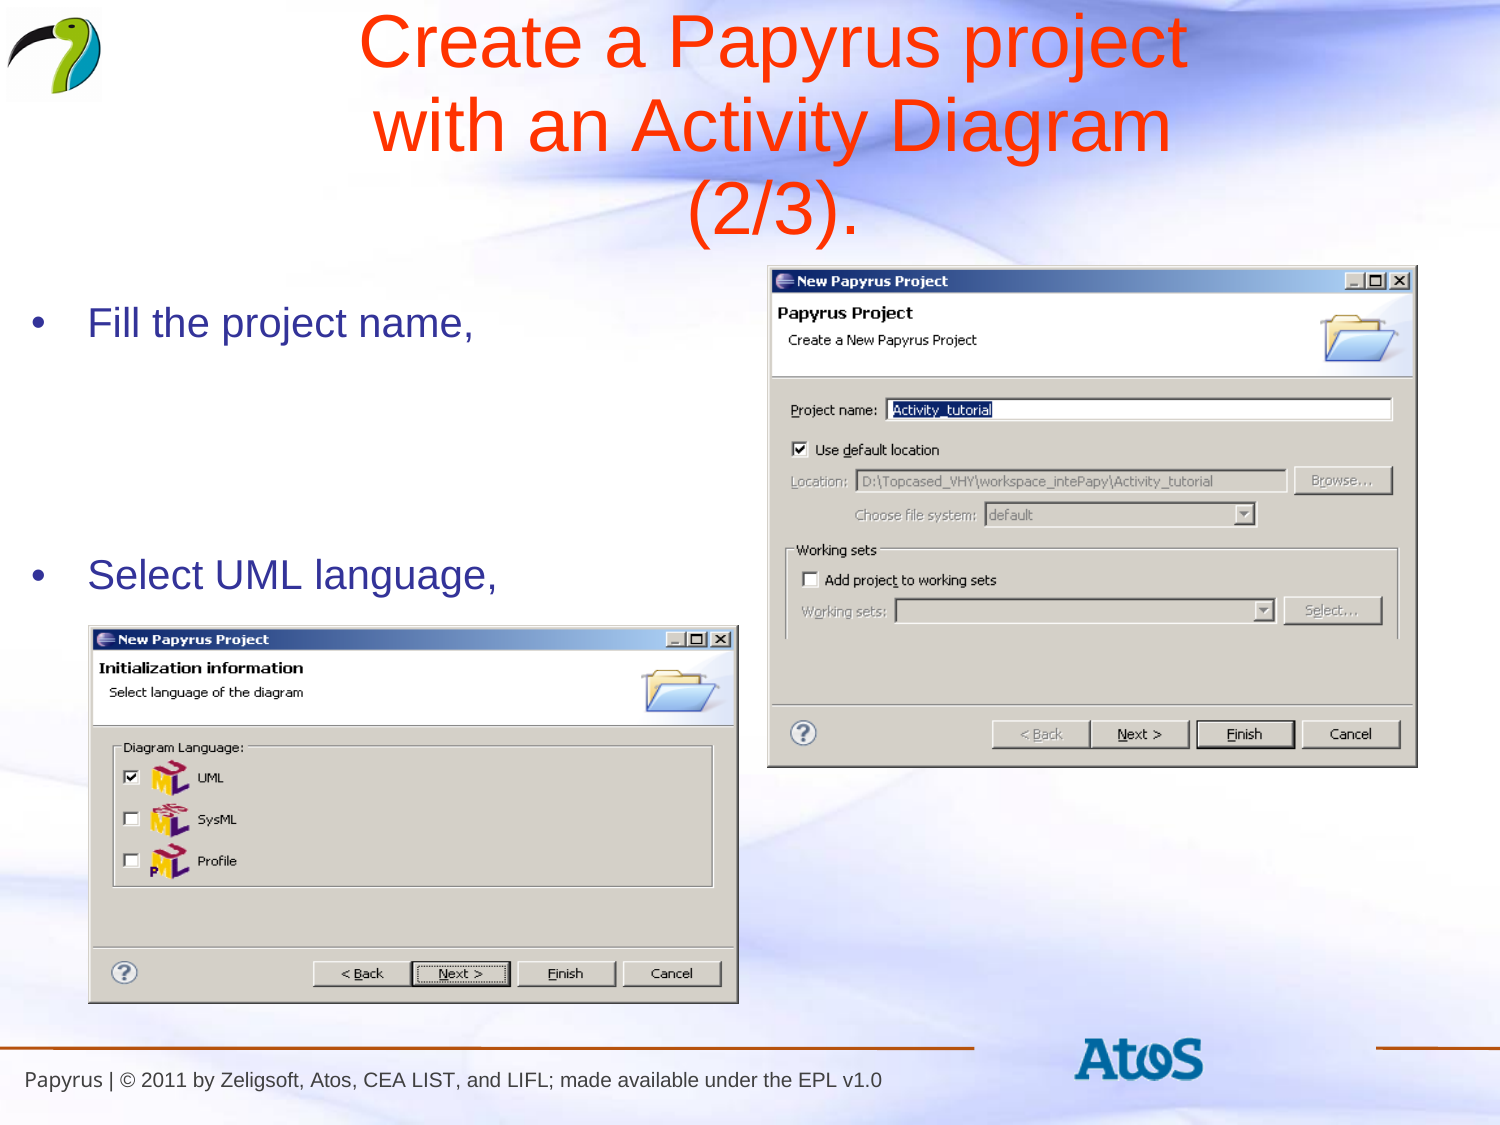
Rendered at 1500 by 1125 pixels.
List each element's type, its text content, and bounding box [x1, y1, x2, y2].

picture [767, 265, 1418, 768]
picture [0, 0, 1500, 1125]
title Create a Papyrus project with an Activity Diagram (2/3). [283, 0, 1264, 236]
list Fill the project name, Select UML language, [31, 236, 1469, 975]
